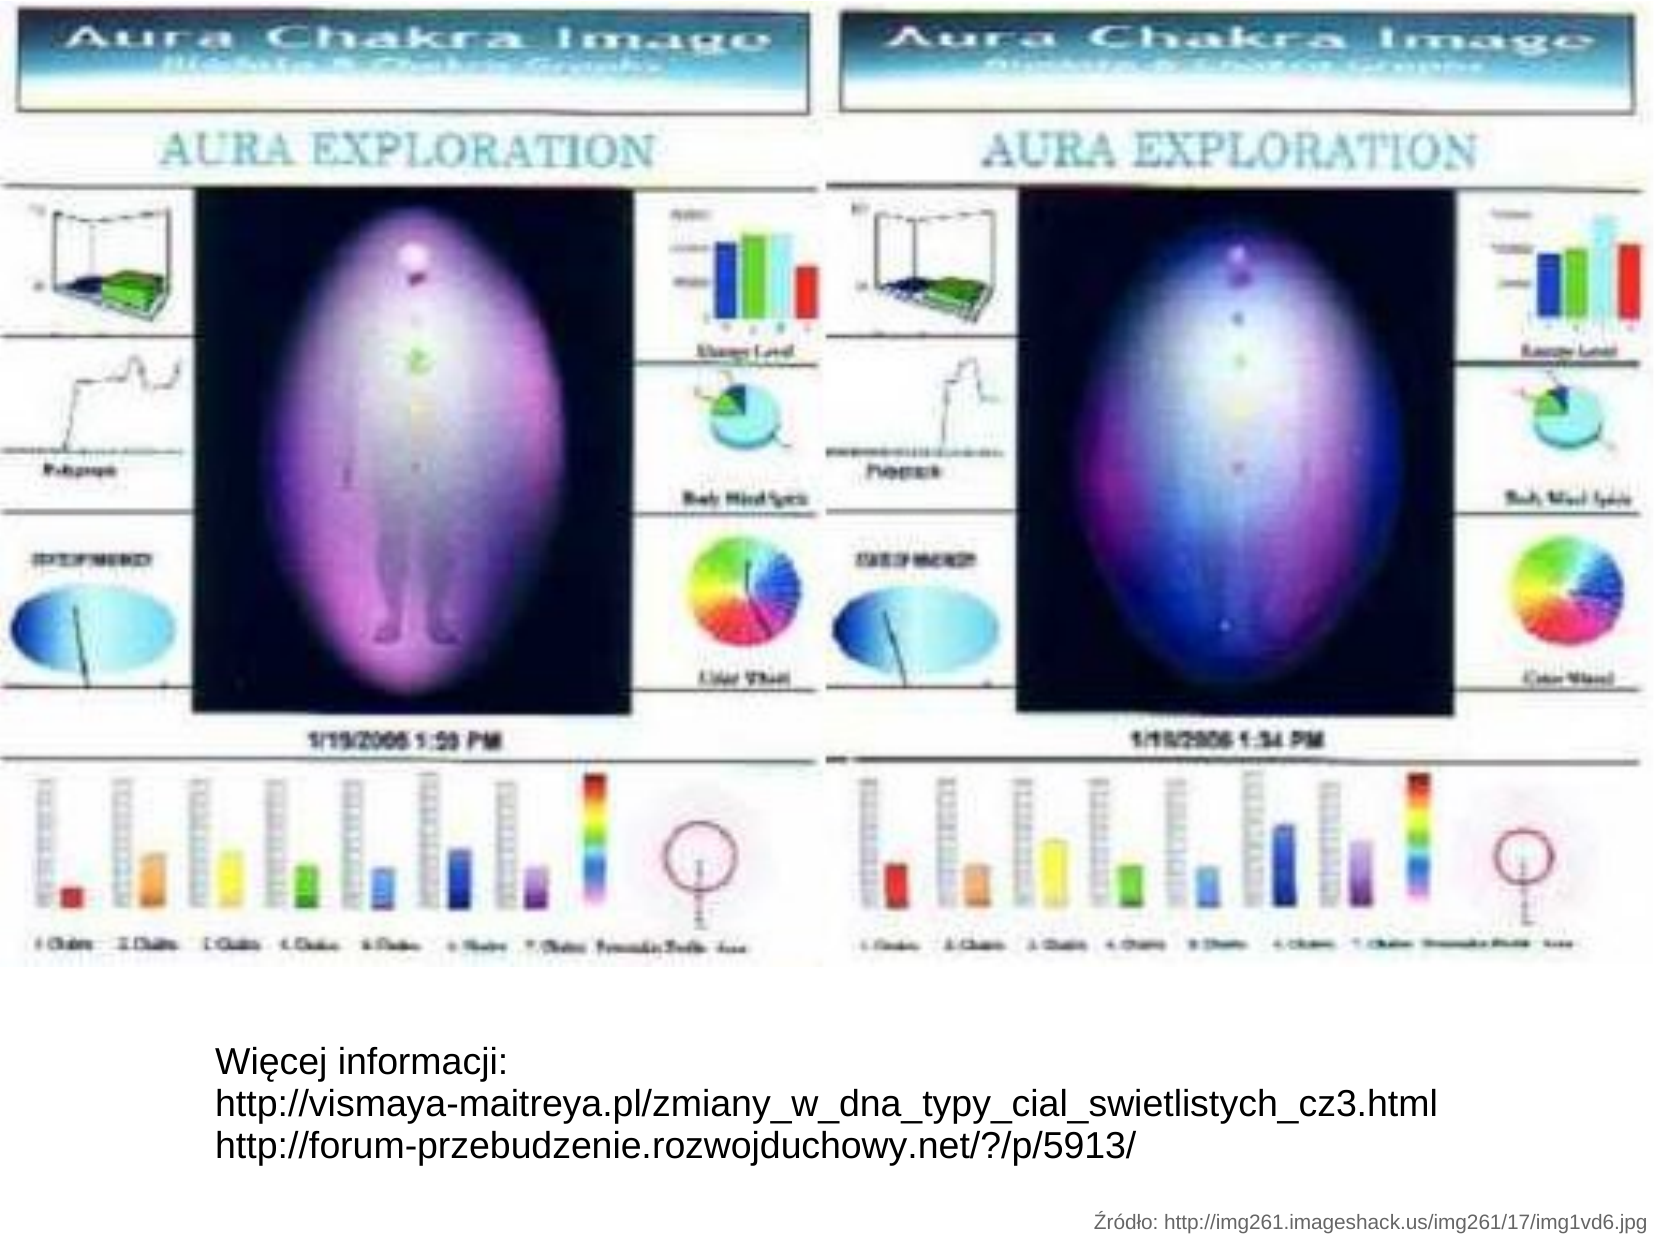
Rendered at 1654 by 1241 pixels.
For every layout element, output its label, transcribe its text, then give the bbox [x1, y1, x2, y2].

picture [0, 1, 1654, 967]
text_box Źródło: http://img261.imageshack.us/img261/17/img1vd6.jpg [1088, 1205, 1654, 1241]
text_box Więcej informacji: http://vismaya-maitreya.pl/zmiany_w_dna_typy_cial_swietlistych_cz3.html http://forum-przebudzenie.rozwojduchowy.net/?/p/5913/ [200, 1033, 1454, 1175]
